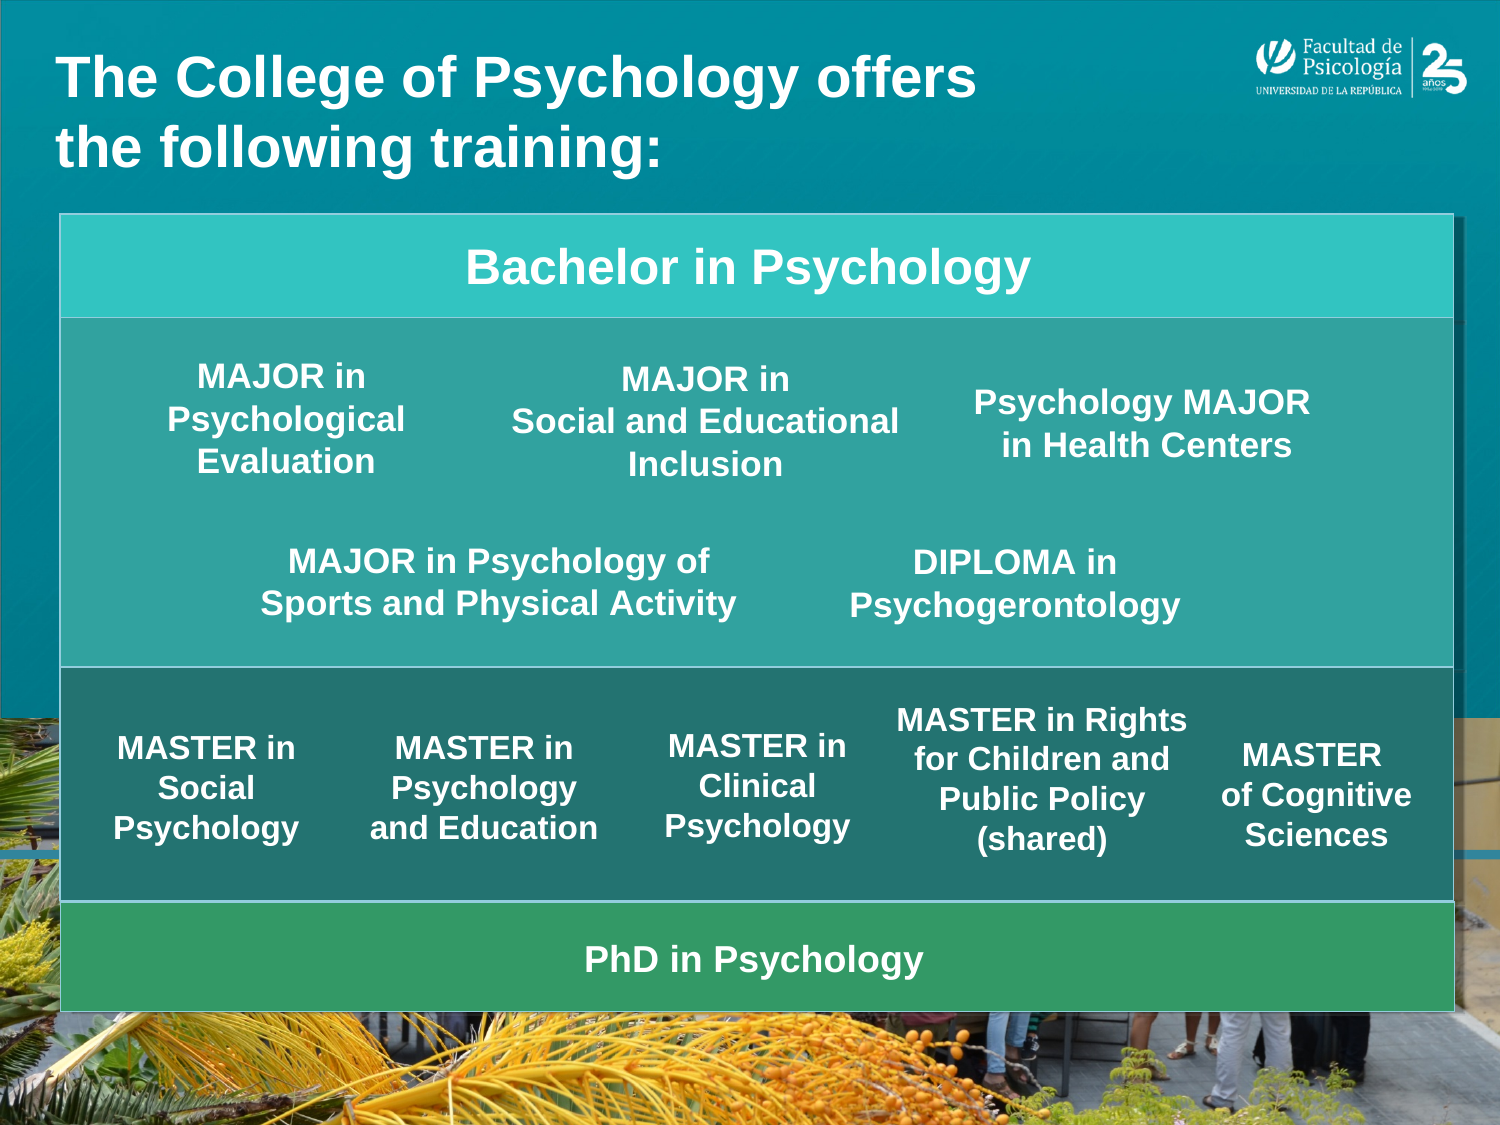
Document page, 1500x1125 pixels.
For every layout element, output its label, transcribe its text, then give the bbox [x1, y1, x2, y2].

text_box MASTER in Psychology and Education [348, 718, 621, 854]
text_box MASTER in Rights for Children and Public Policy (shared) [874, 690, 1211, 866]
text_box MAJOR in Social and Educational Inclusion [419, 348, 993, 492]
text_box PhD in Psychology [66, 927, 1442, 988]
picture [0, 0, 1500, 849]
text_box [59, 213, 1454, 901]
text_box Psychology MAJOR in Health Centers [993, 371, 1406, 473]
text_box MAJOR in Psychology of Sports and Physical Activity [212, 530, 786, 631]
text_box MAJOR in Psychological Evaluation [147, 345, 426, 489]
text_box MASTER in Social Psychology [52, 718, 348, 854]
text_box The College of Psychology offers the following training: [41, 31, 1002, 176]
text_box MASTER in Clinical Psychology [625, 716, 874, 852]
text_box DIPLOMA in Psychogerontology [785, 531, 1246, 632]
picture [0, 860, 1500, 1125]
text_box Bachelor in Psychology [450, 227, 1047, 303]
text_box MASTER of Cognitive Sciences [1162, 725, 1471, 861]
text_box [60, 902, 1455, 1012]
